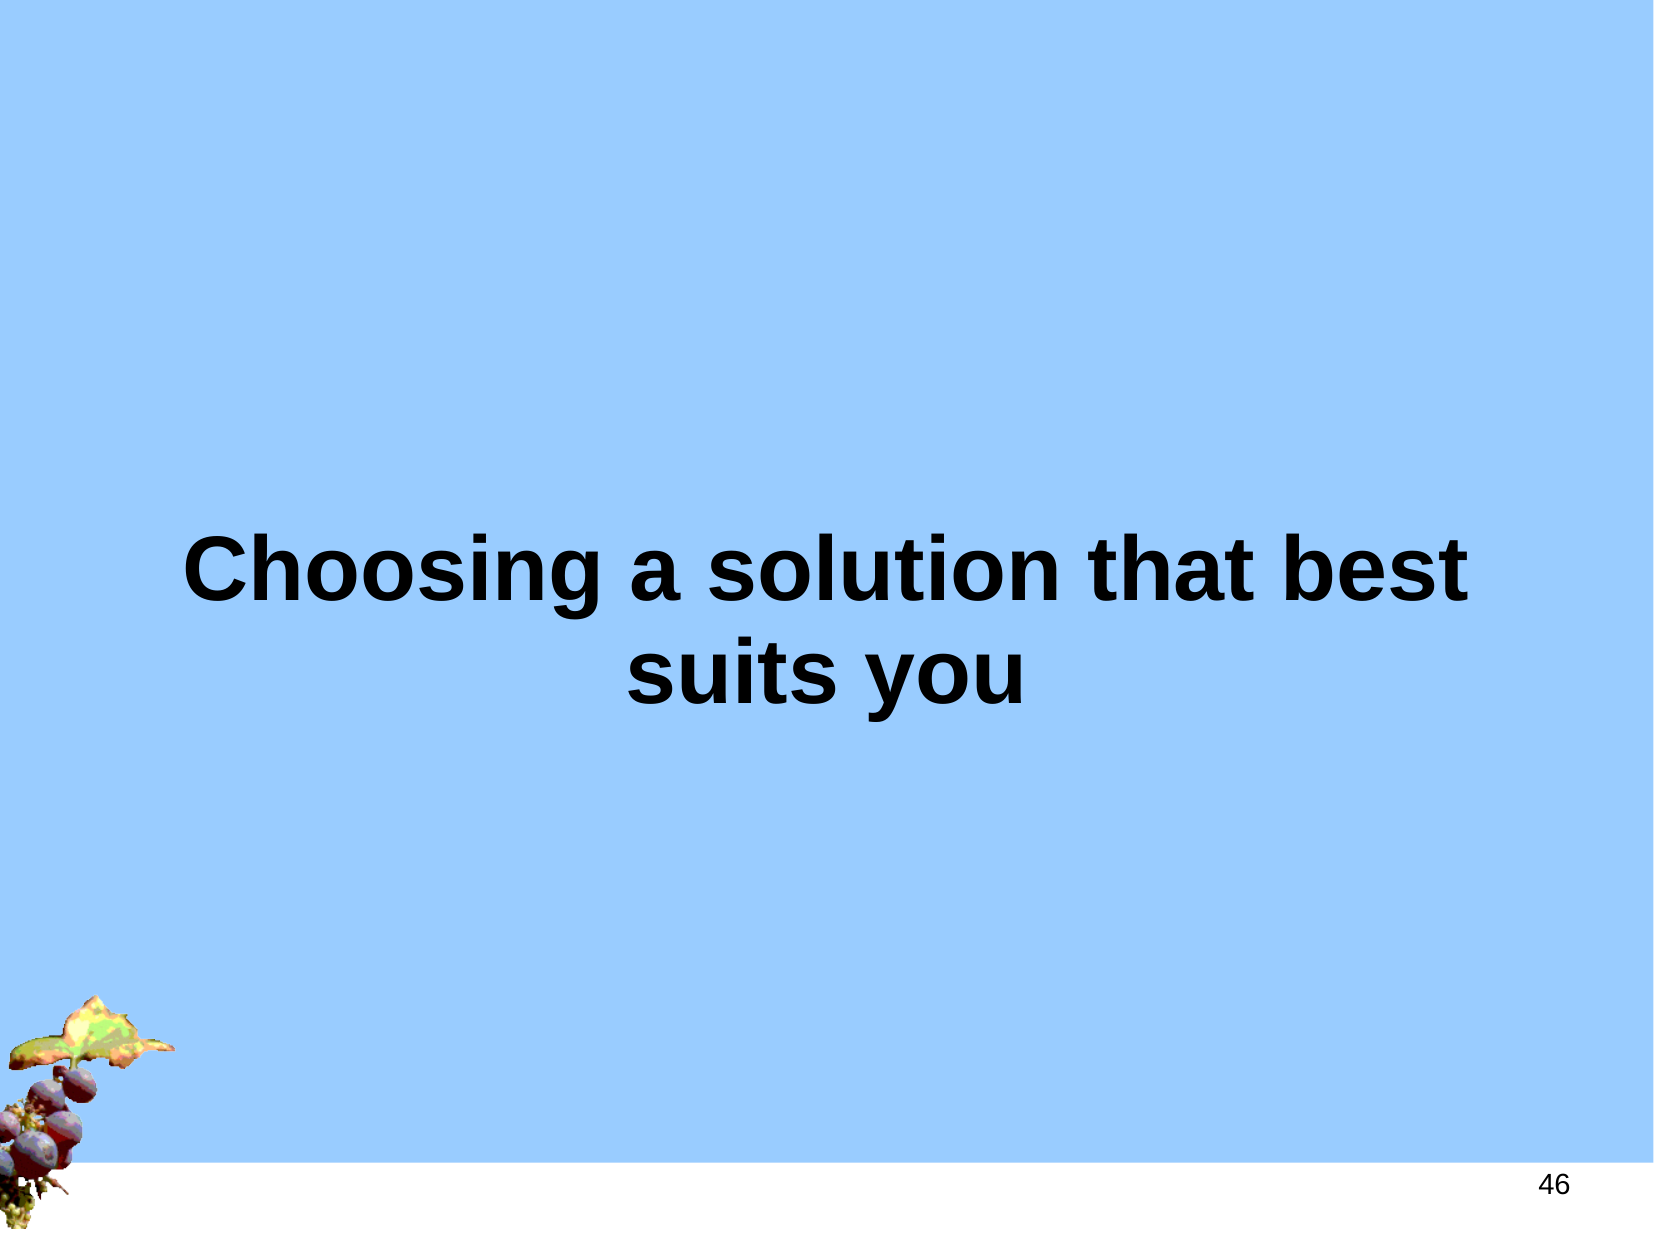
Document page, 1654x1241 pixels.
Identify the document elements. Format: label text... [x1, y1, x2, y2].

picture [0, 990, 188, 1229]
title Choosing a solution that best suits you [82, 517, 1571, 723]
